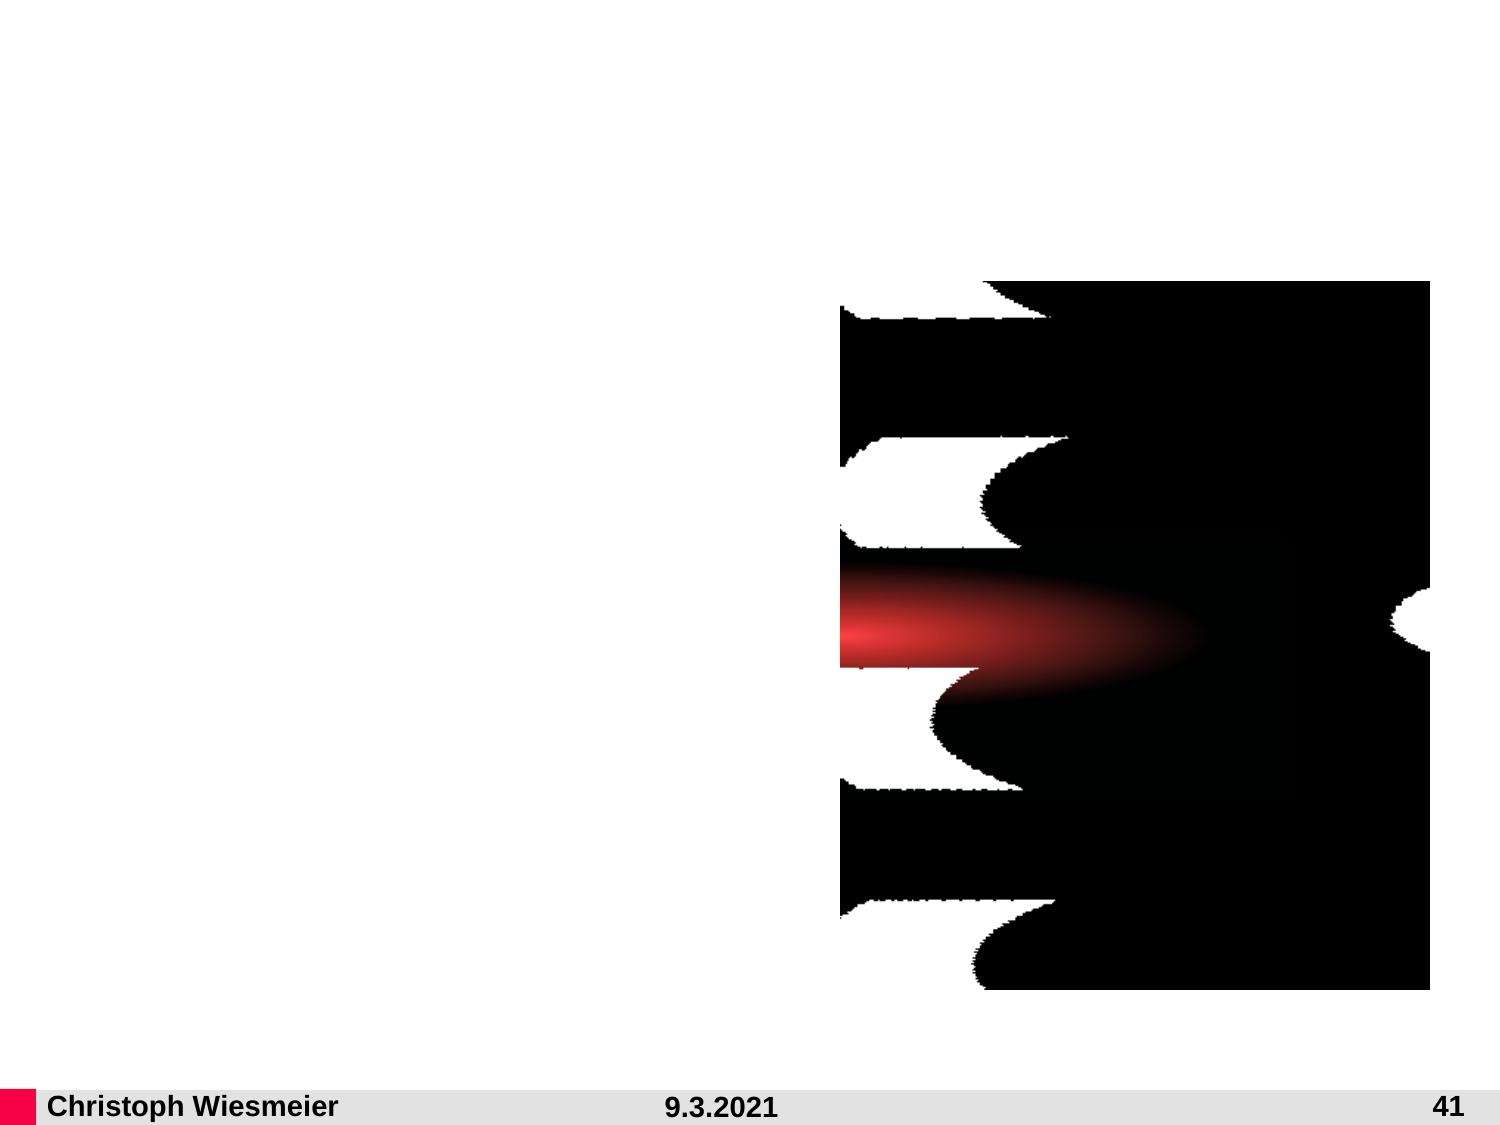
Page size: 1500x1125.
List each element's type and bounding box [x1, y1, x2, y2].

picture [840, 281, 1430, 991]
